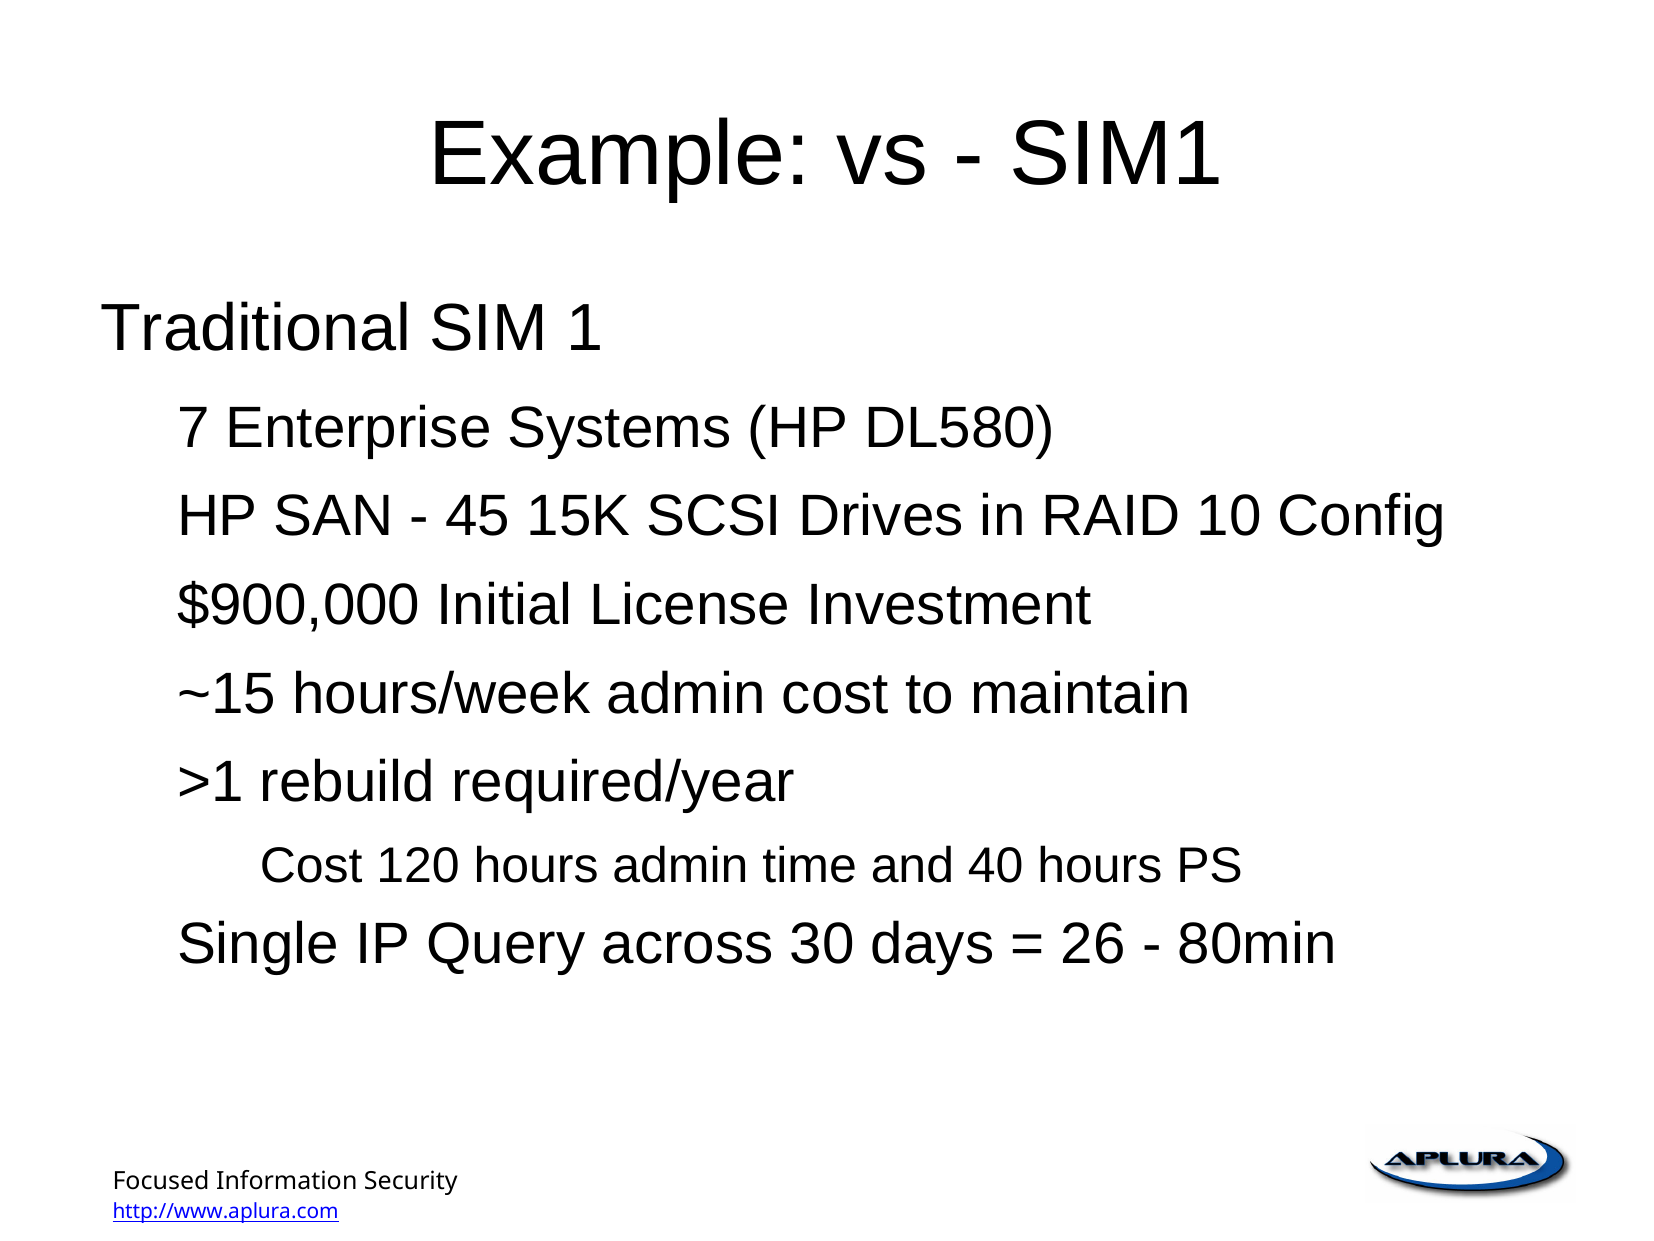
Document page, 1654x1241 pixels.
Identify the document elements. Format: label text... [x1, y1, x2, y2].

title Example: vs - SIM1 [82, 56, 1571, 250]
picture [1365, 1124, 1576, 1203]
list Traditional SIM 1 7 Enterprise Systems (HP DL580) HP SAN - 45 15K SCSI Drives in RAID 10 Config $900,000 Initial License Investment ~15 hours/week admin cost to maintain >1 rebuild required/year Cost 120 hours admin time and 40 hours PS Single IP Query across 30 days = 26 - 80min [82, 290, 1571, 1094]
